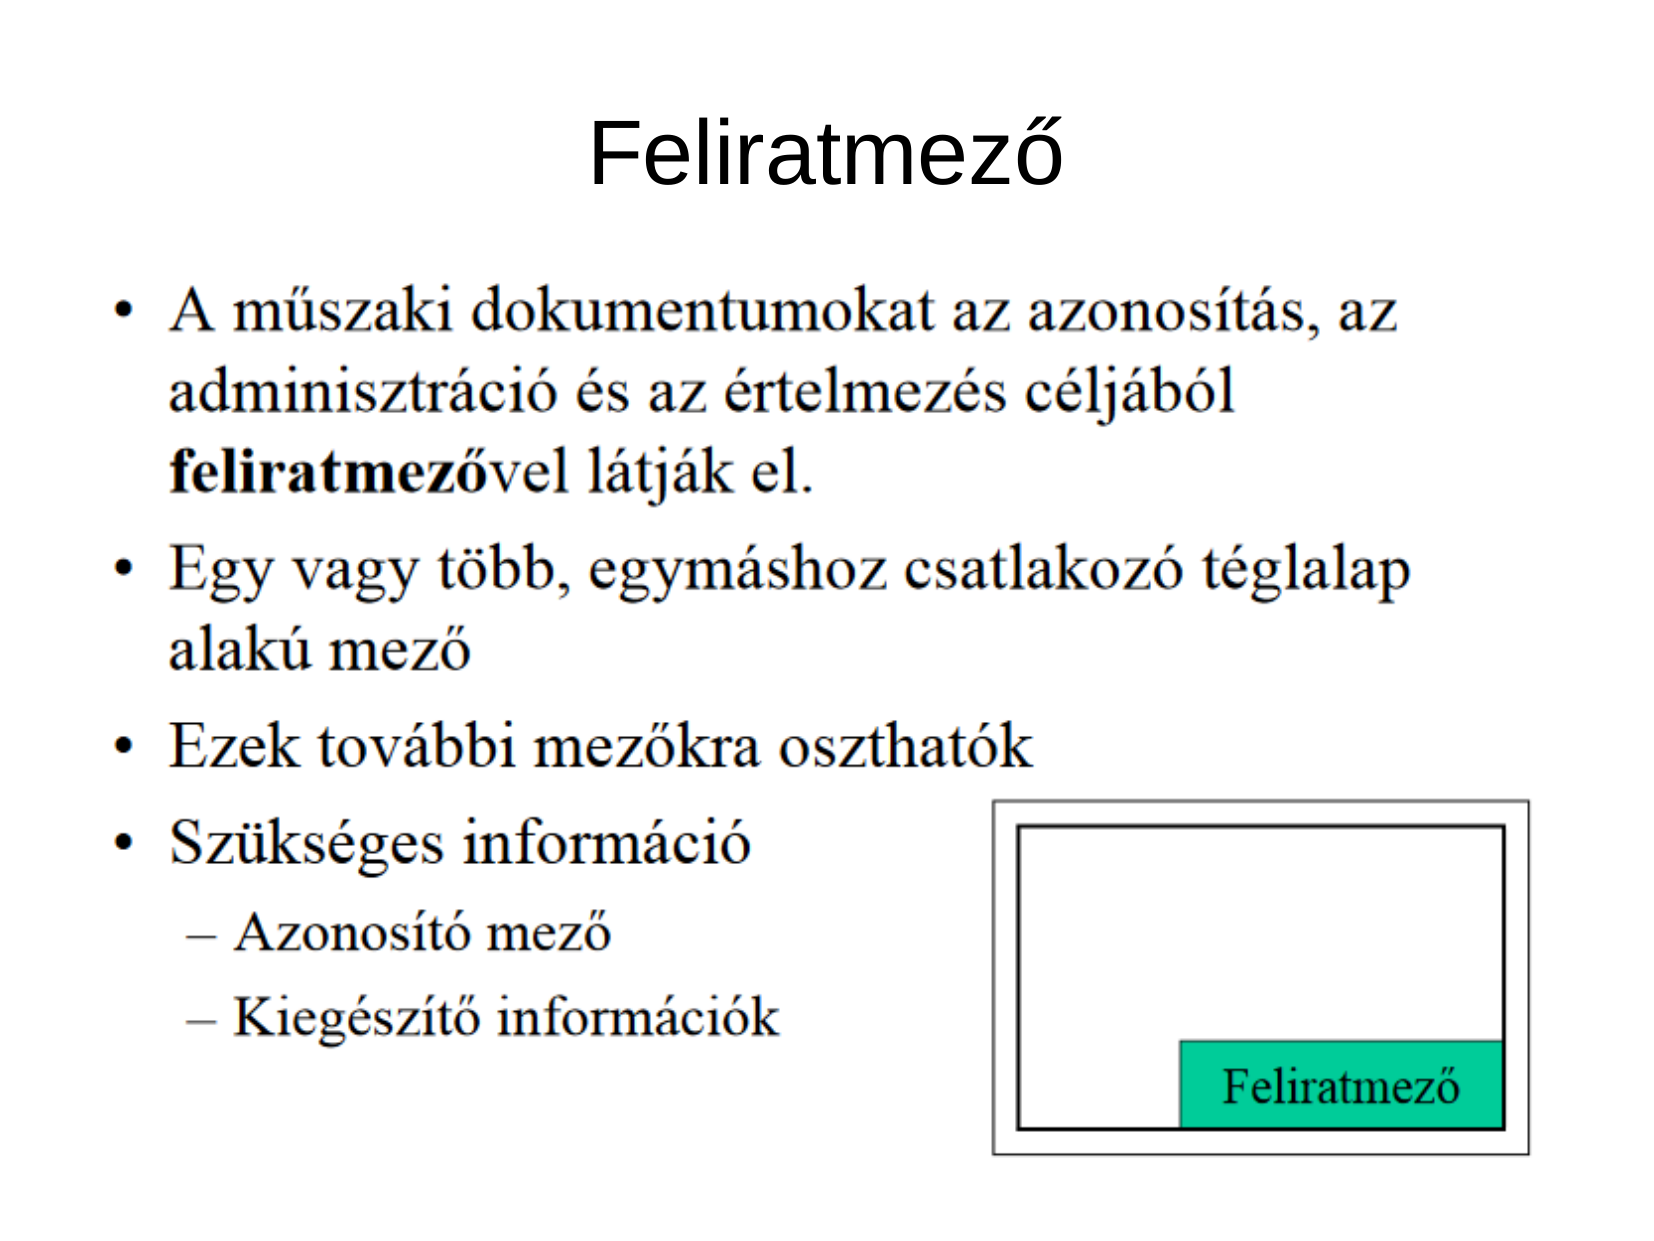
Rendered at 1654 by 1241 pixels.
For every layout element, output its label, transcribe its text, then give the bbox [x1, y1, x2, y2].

picture [101, 268, 1548, 1170]
title Feliratmező [82, 49, 1571, 257]
